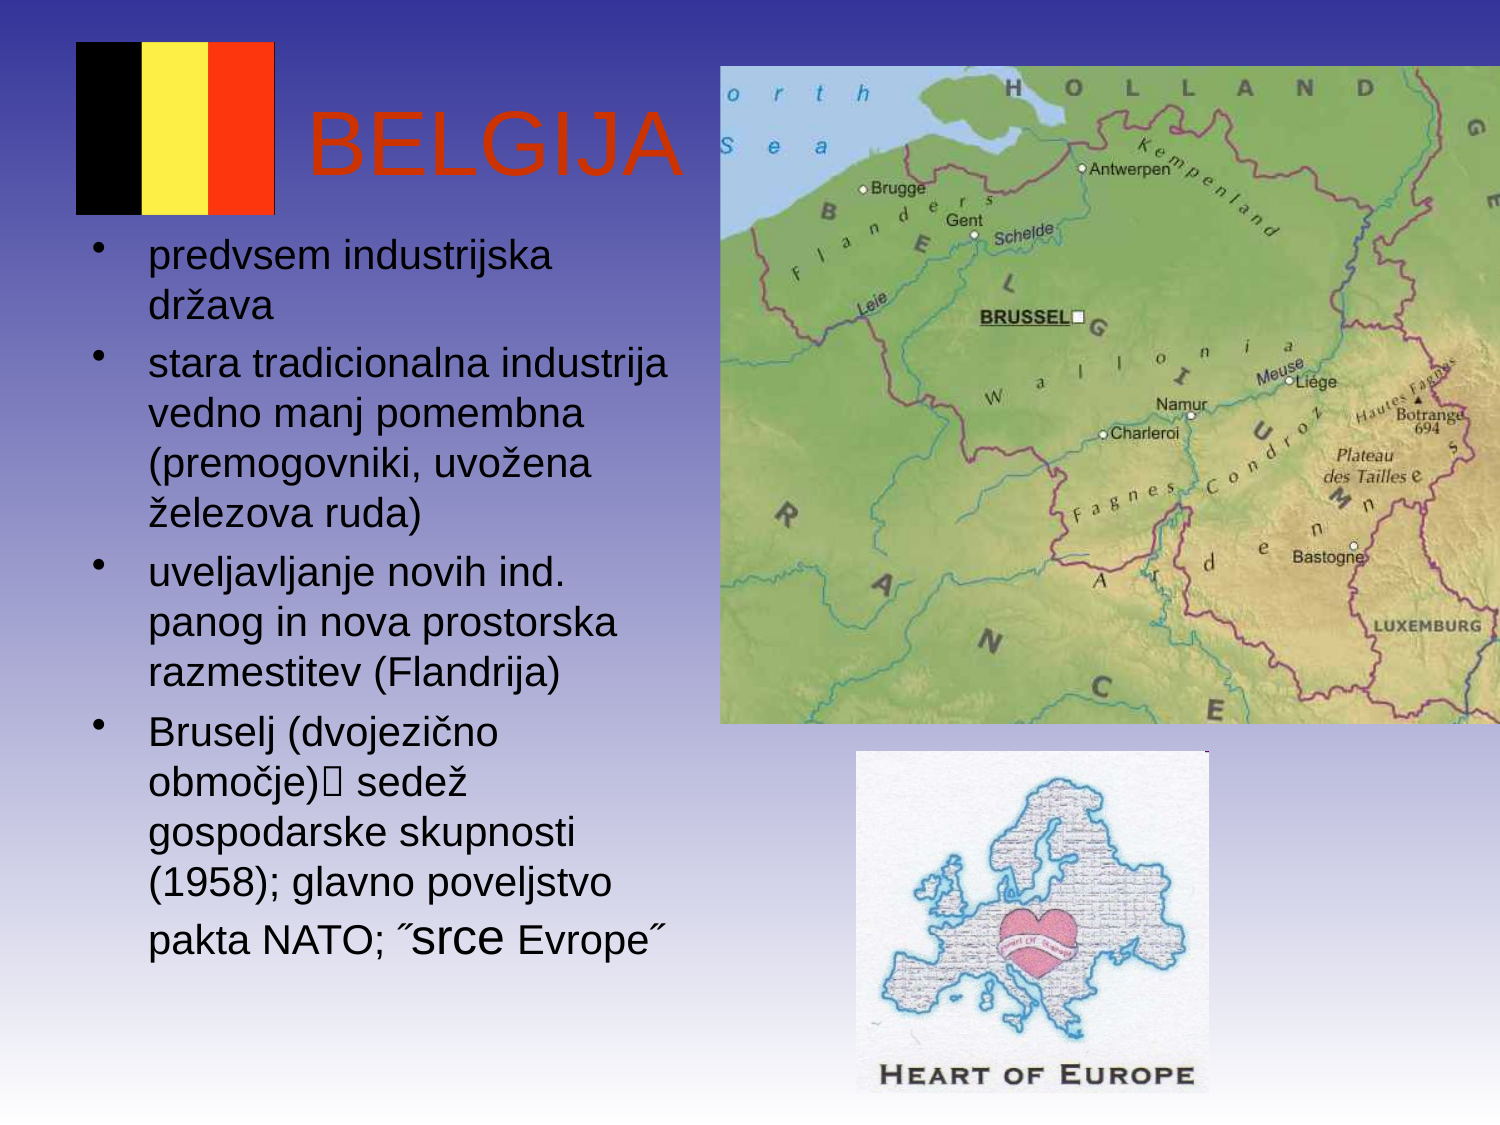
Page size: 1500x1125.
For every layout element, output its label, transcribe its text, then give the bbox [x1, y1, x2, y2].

list predvsem industrijska država stara tradicionalna industrija vedno manj pomembna (premogovniki, uvožena železova ruda) uveljavljanje novih ind. panog in nova prostorska razmestitev (Flandrija) Bruselj (dvojezično območje) sedež gospodarske skupnosti (1958); glavno poveljstvo pakta NATO; ˝srce Evrope˝ [76, 220, 693, 823]
title BELGIJA [75, 45, 916, 233]
picture [76, 42, 275, 215]
picture [720, 66, 1500, 724]
picture [856, 751, 1209, 1093]
